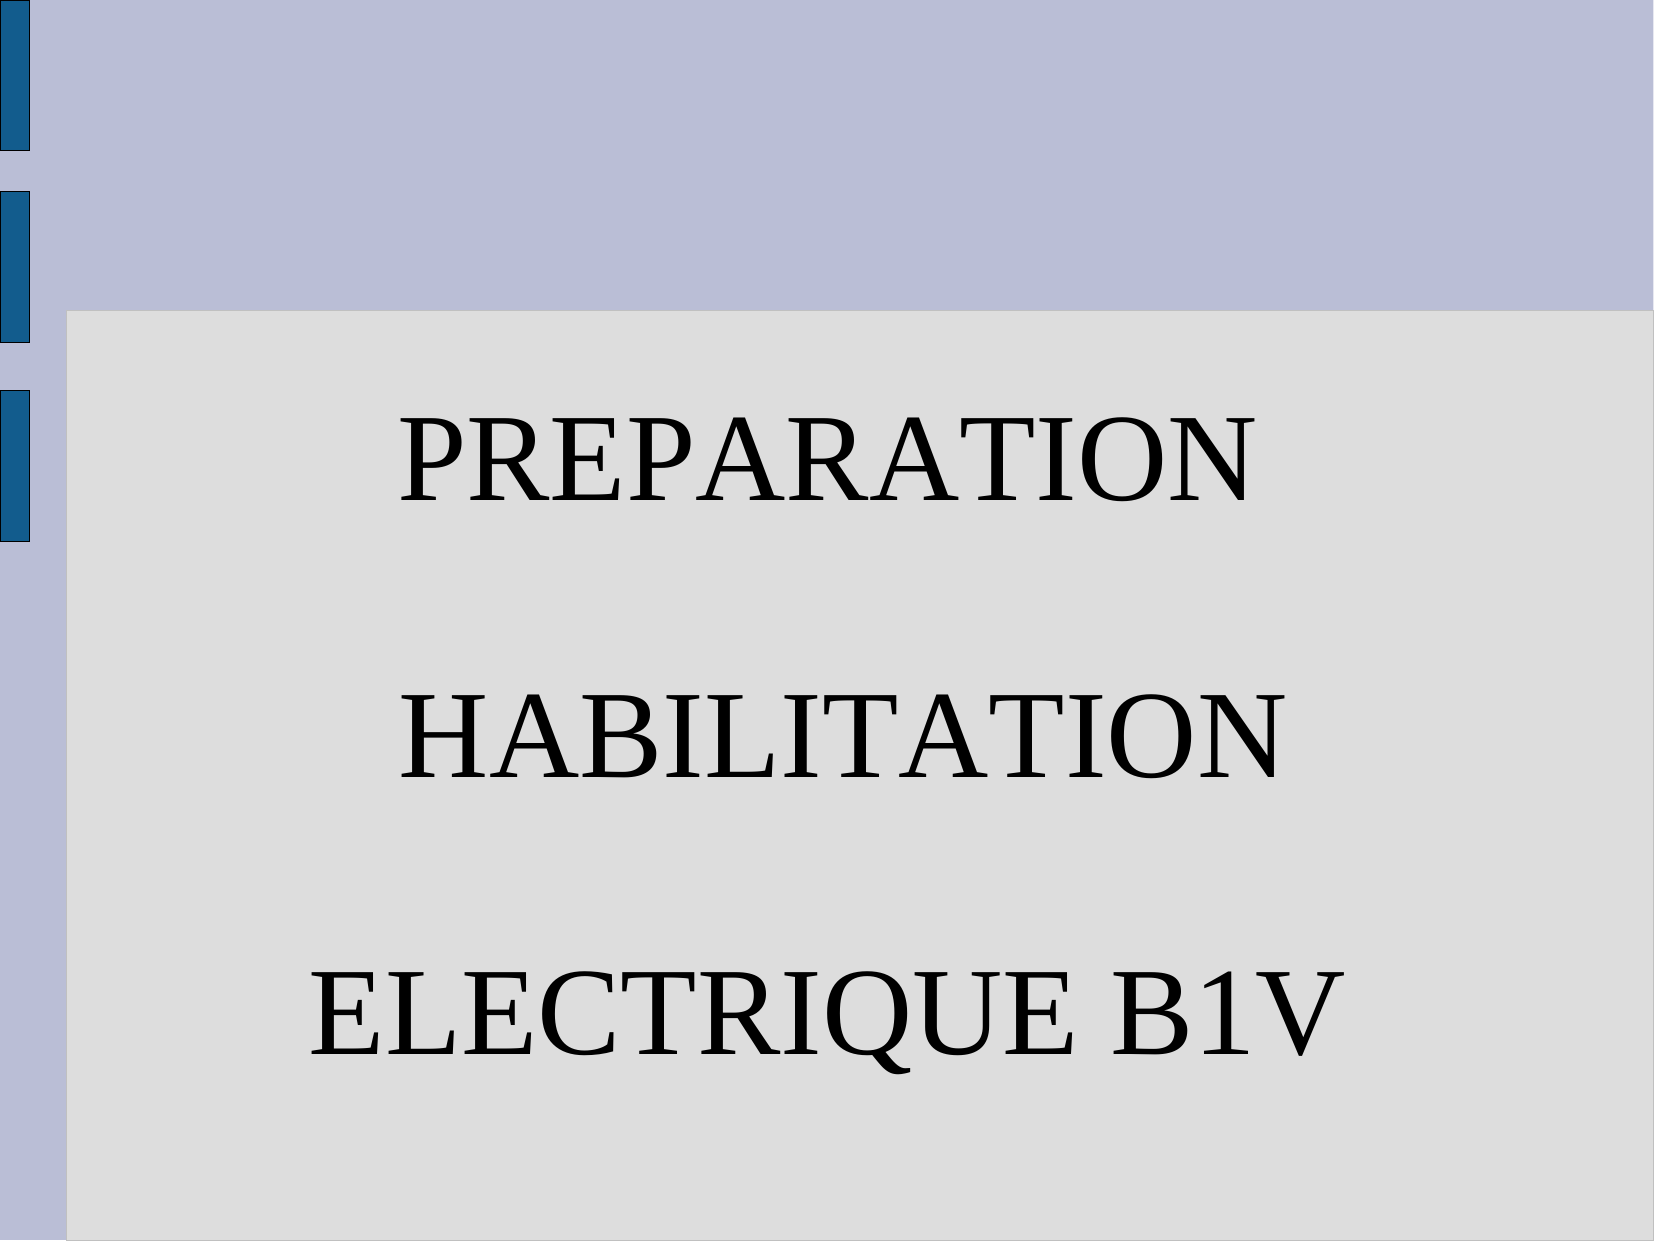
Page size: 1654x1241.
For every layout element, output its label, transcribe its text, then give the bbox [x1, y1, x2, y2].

text_box PREPARATION HABILITATION ELECTRIQUE B1V [121, 344, 1534, 1127]
